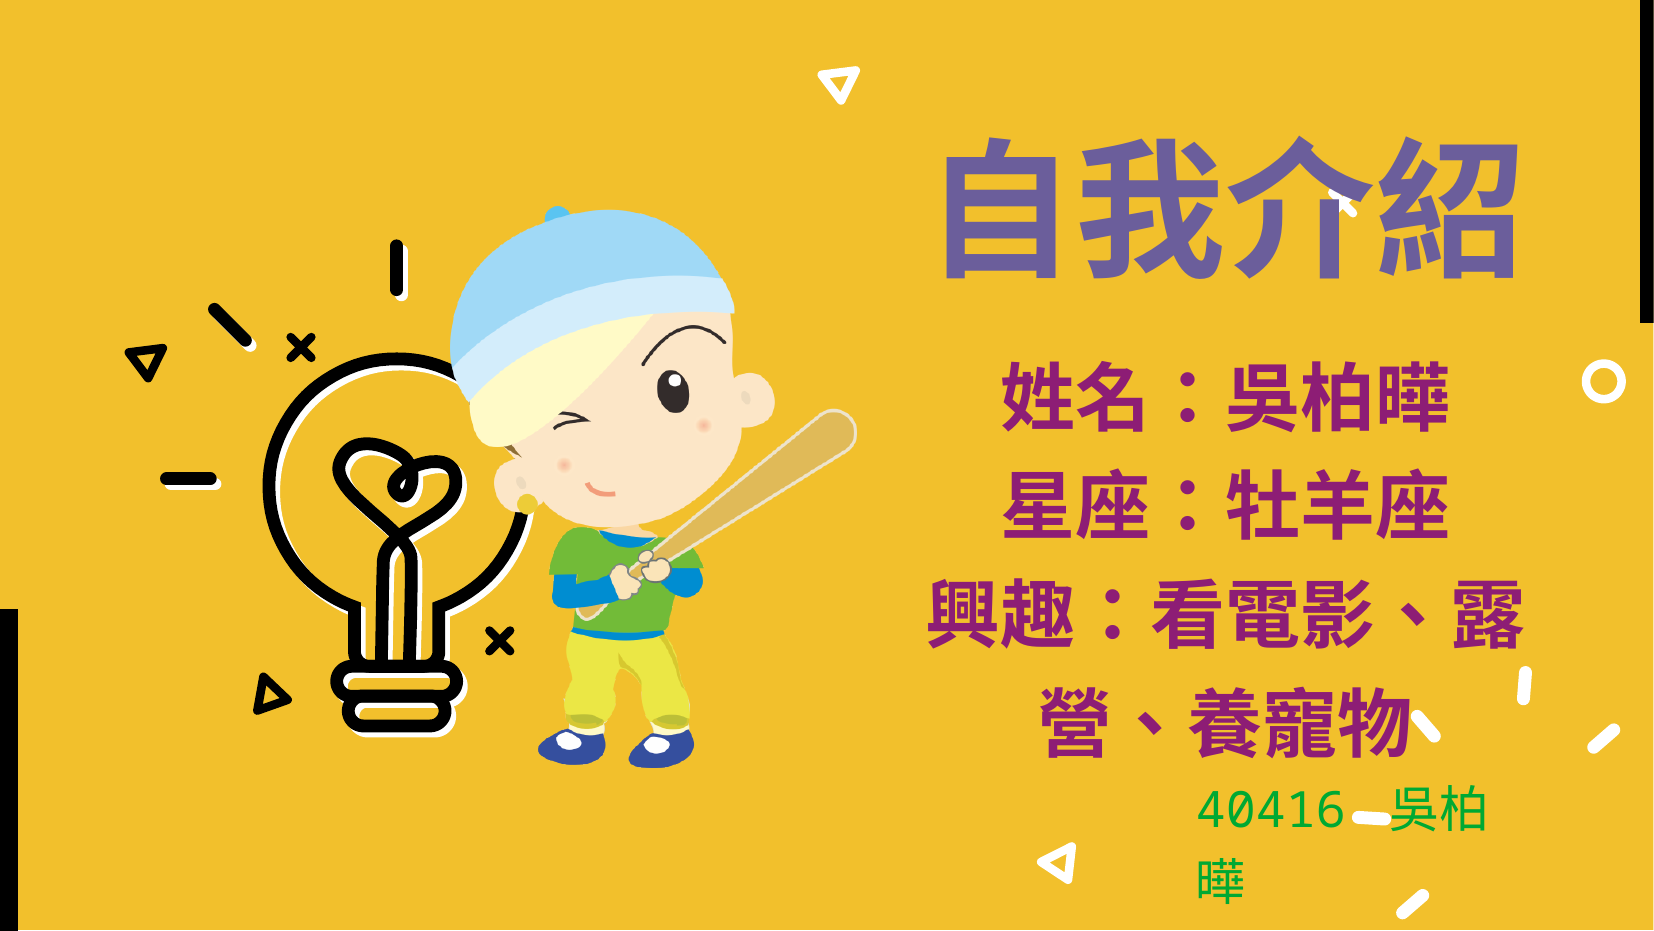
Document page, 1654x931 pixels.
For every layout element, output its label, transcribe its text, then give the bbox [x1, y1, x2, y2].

subtitle 姓名：吳柏曄 星座：牡羊座 興趣：看電影、露營、養寵物 [856, 417, 1595, 785]
text_box 40416 吳柏曄 [1181, 761, 1536, 827]
picture [450, 206, 857, 768]
title 自我介紹 [910, 118, 1540, 283]
